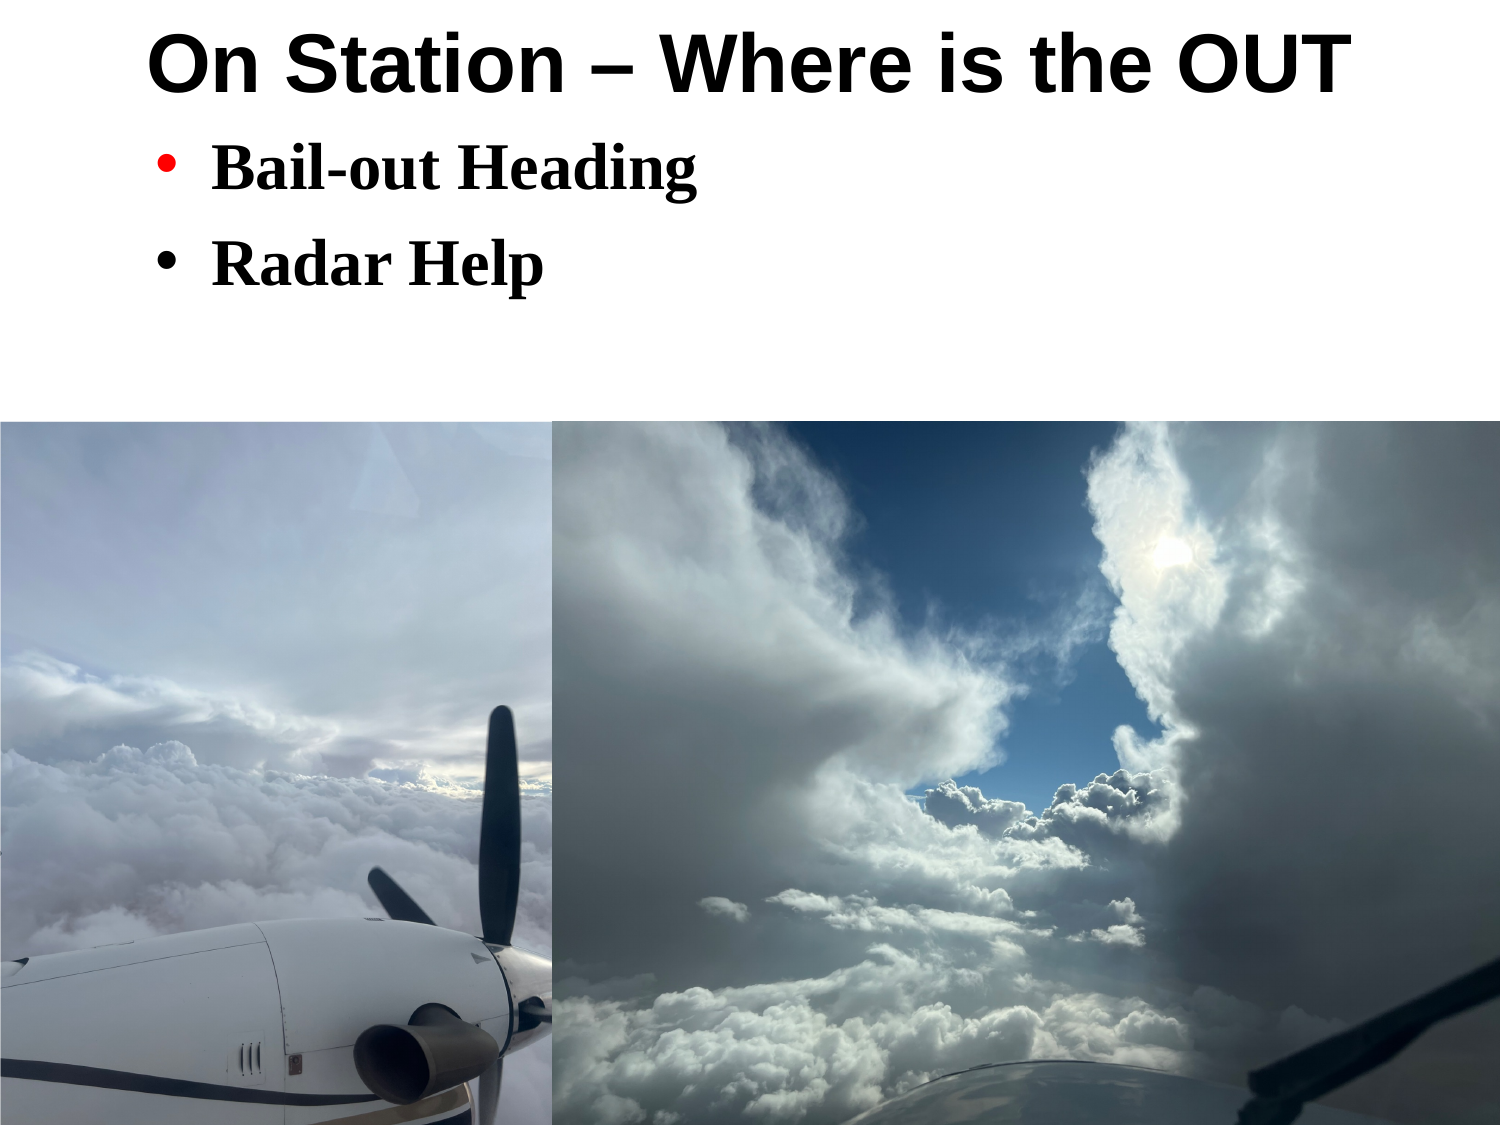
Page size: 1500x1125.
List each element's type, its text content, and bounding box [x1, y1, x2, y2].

text_box On Station – Where is the OUT [0, 4, 1500, 114]
picture [0, 421, 1500, 1125]
text_box Bail-out Heading Radar Help [139, 114, 1030, 421]
